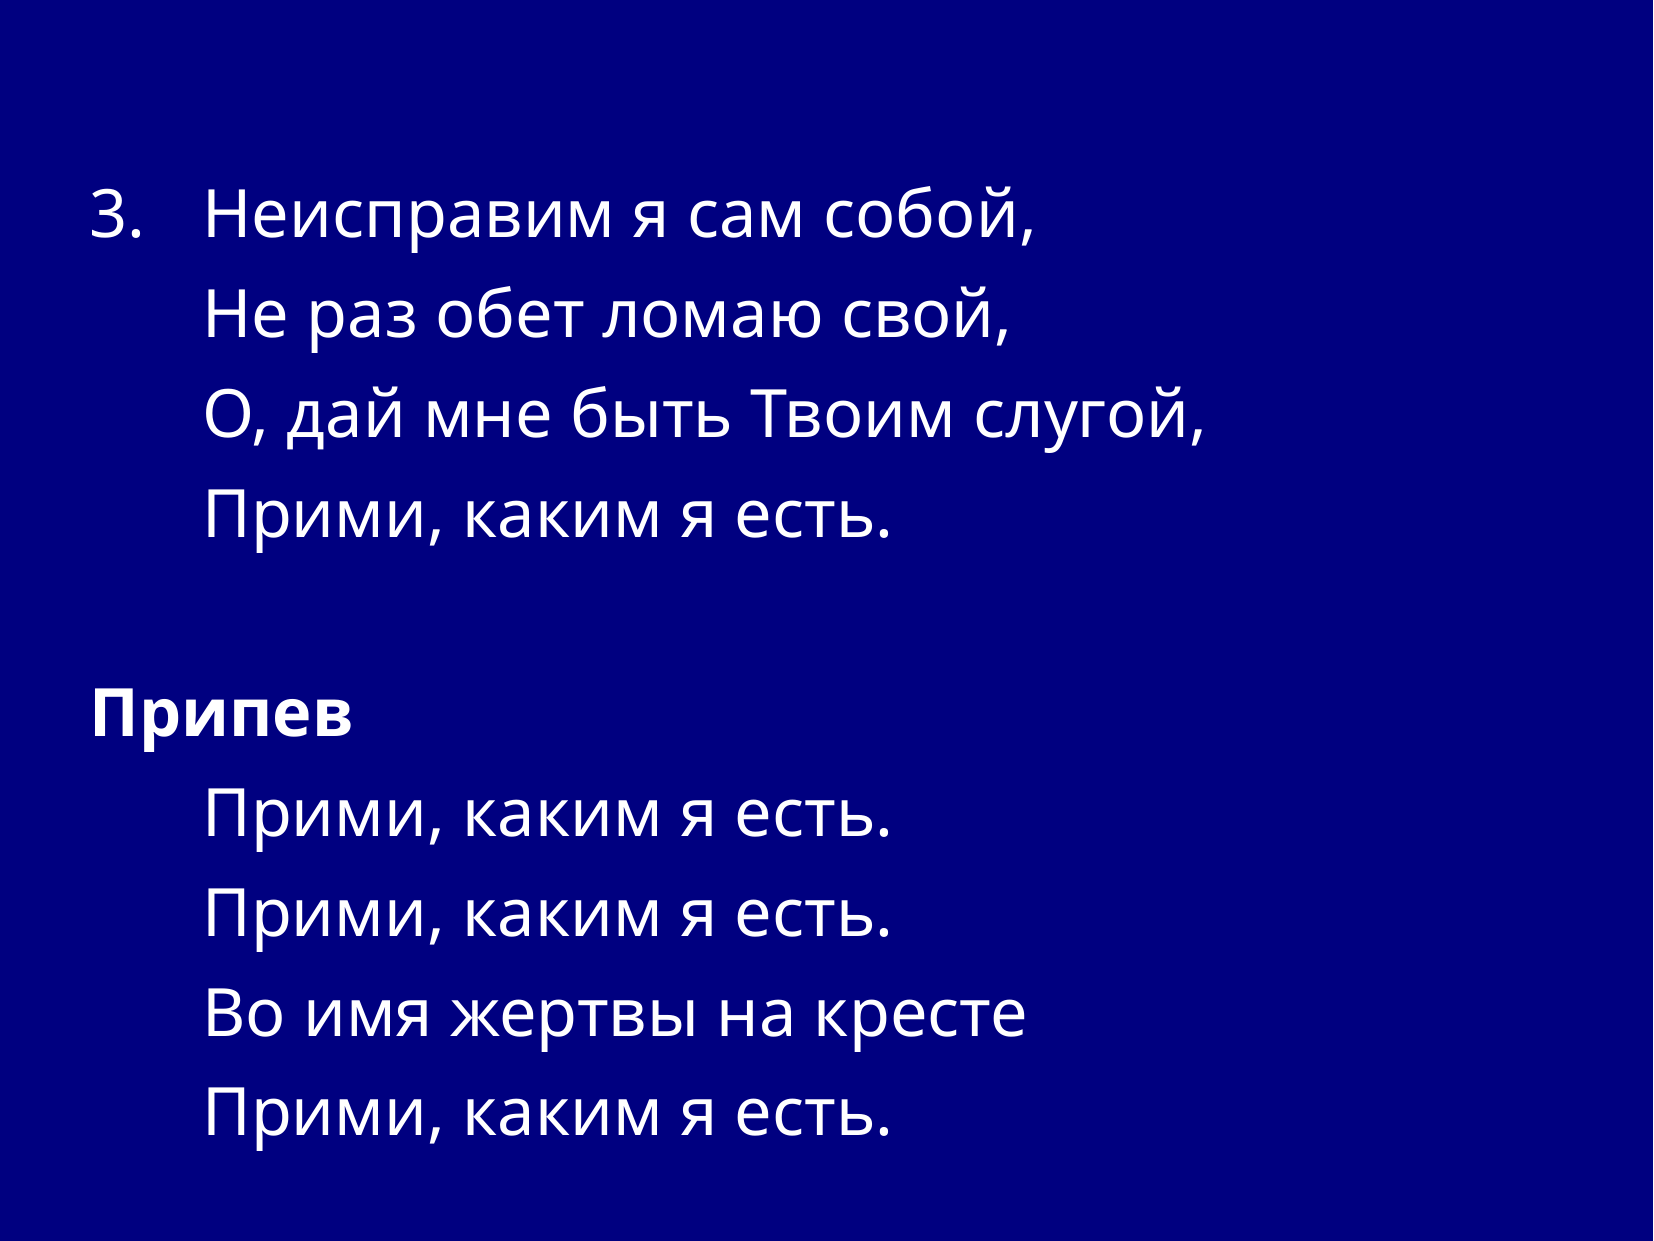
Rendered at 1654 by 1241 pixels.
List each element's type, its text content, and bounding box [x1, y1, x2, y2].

text_box 3. Неисправим я сам собой, Не раз обет ломаю свой, О, дай мне быть Твоим слугой, Прими, каким я есть. Припев Прими, каким я есть. Прими, каким я есть. Во имя жертвы на кресте Прими, каким я есть. [75, 150, 1576, 1163]
